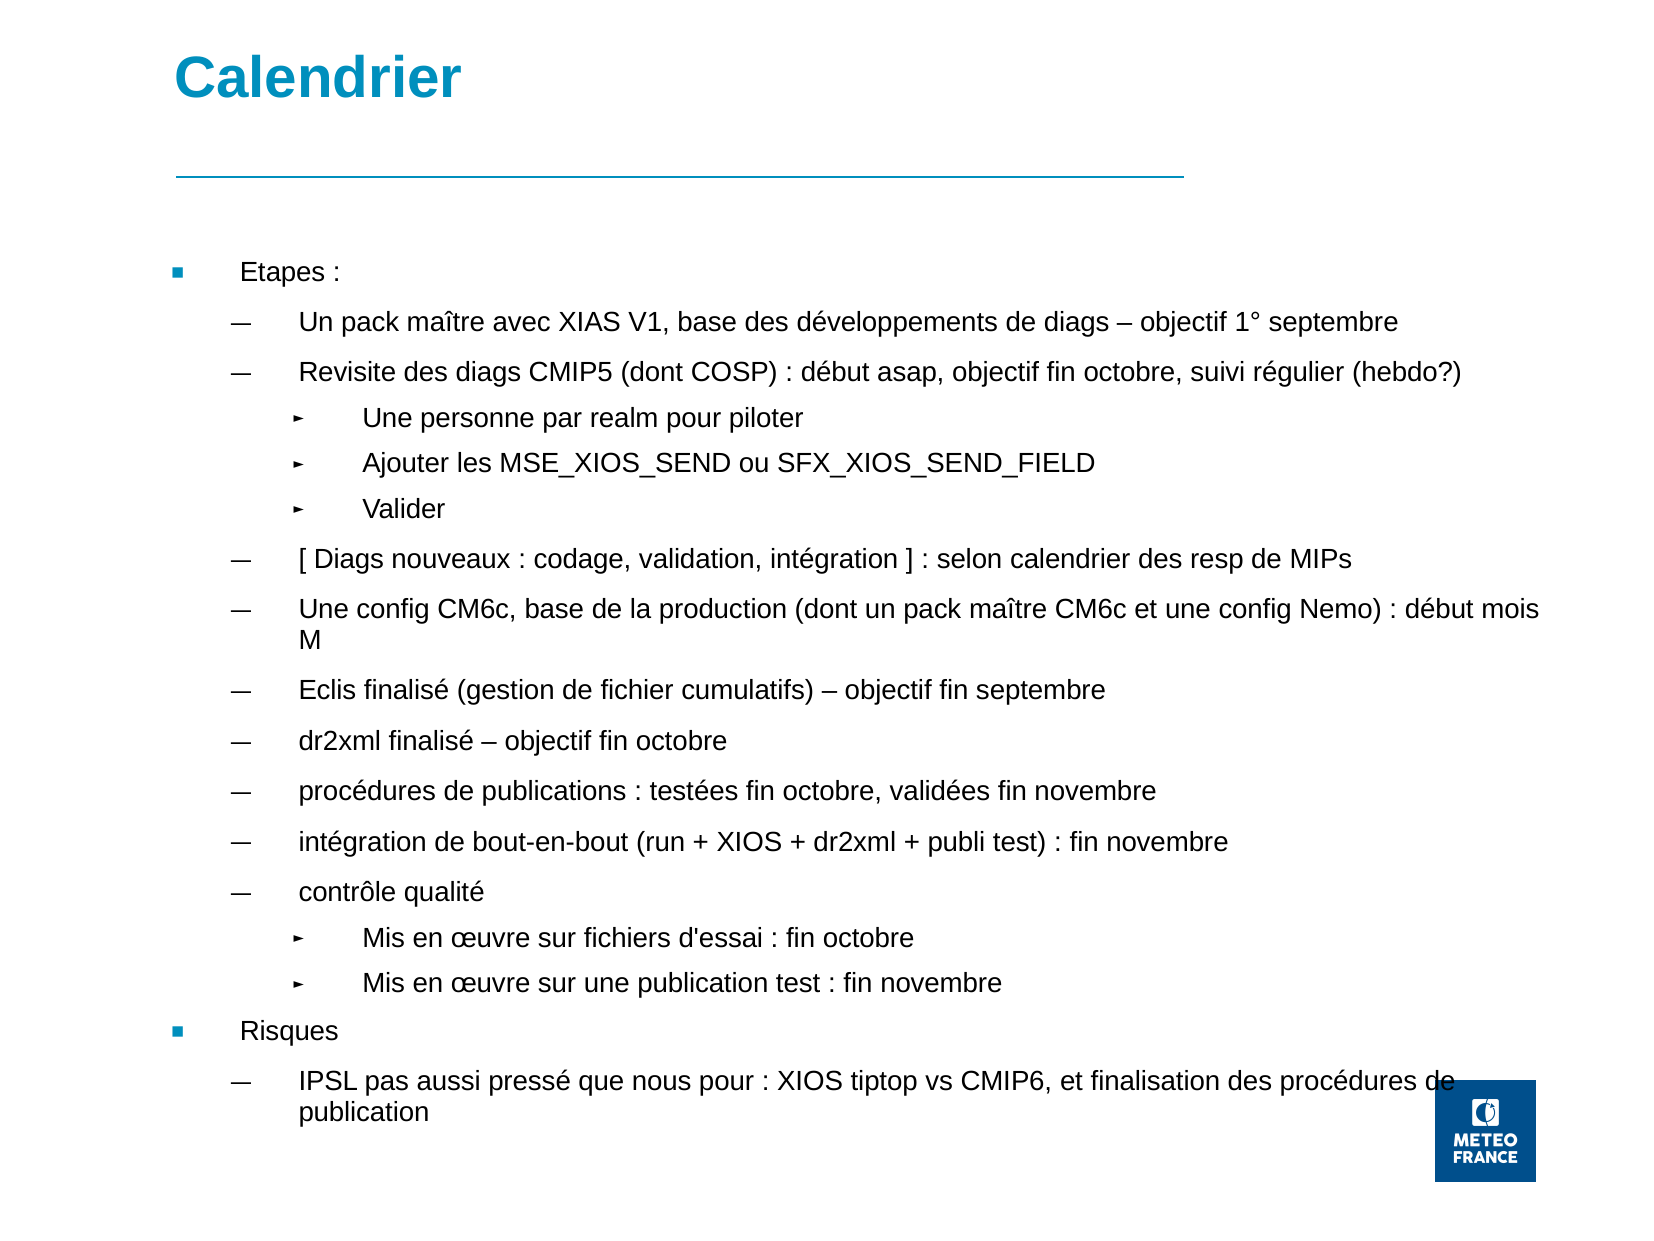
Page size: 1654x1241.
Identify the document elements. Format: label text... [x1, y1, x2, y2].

title Calendrier [174, 0, 1654, 156]
list Etapes : Un pack maître avec XIAS V1, base des développements de diags – objectif 1° septembre Revisite des diags CMIP5 (dont COSP) : début asap, objectif fin octobre, suivi régulier (hebdo?) Une personne par realm pour piloter Ajouter les MSE_XIOS_SEND ou SFX_XIOS_SEND_FIELD Valider [ Diags nouveaux : codage, validation, intégration ] : selon calendrier des resp de MIPs Une config CM6c, base de la production (dont un pack maître CM6c et une config Nemo) : début mois M Eclis finalisé (gestion de fichier cumulatifs) – objectif fin septembre dr2xml finalisé – objectif fin octobre procédures de publications : testées fin octobre, validées fin novembre intégration de bout-en-bout (run + XIOS + dr2xml + publi test) : fin novembre contrôle qualité Mis en œuvre sur fichiers d'essai : fin octobre Mis en œuvre sur une publication test : fin novembre Risques IPSL pas aussi pressé que nous pour : XIOS tiptop vs CMIP6, et finalisation des procédures de publication [156, 256, 1571, 1134]
picture [1435, 1134, 1536, 1182]
